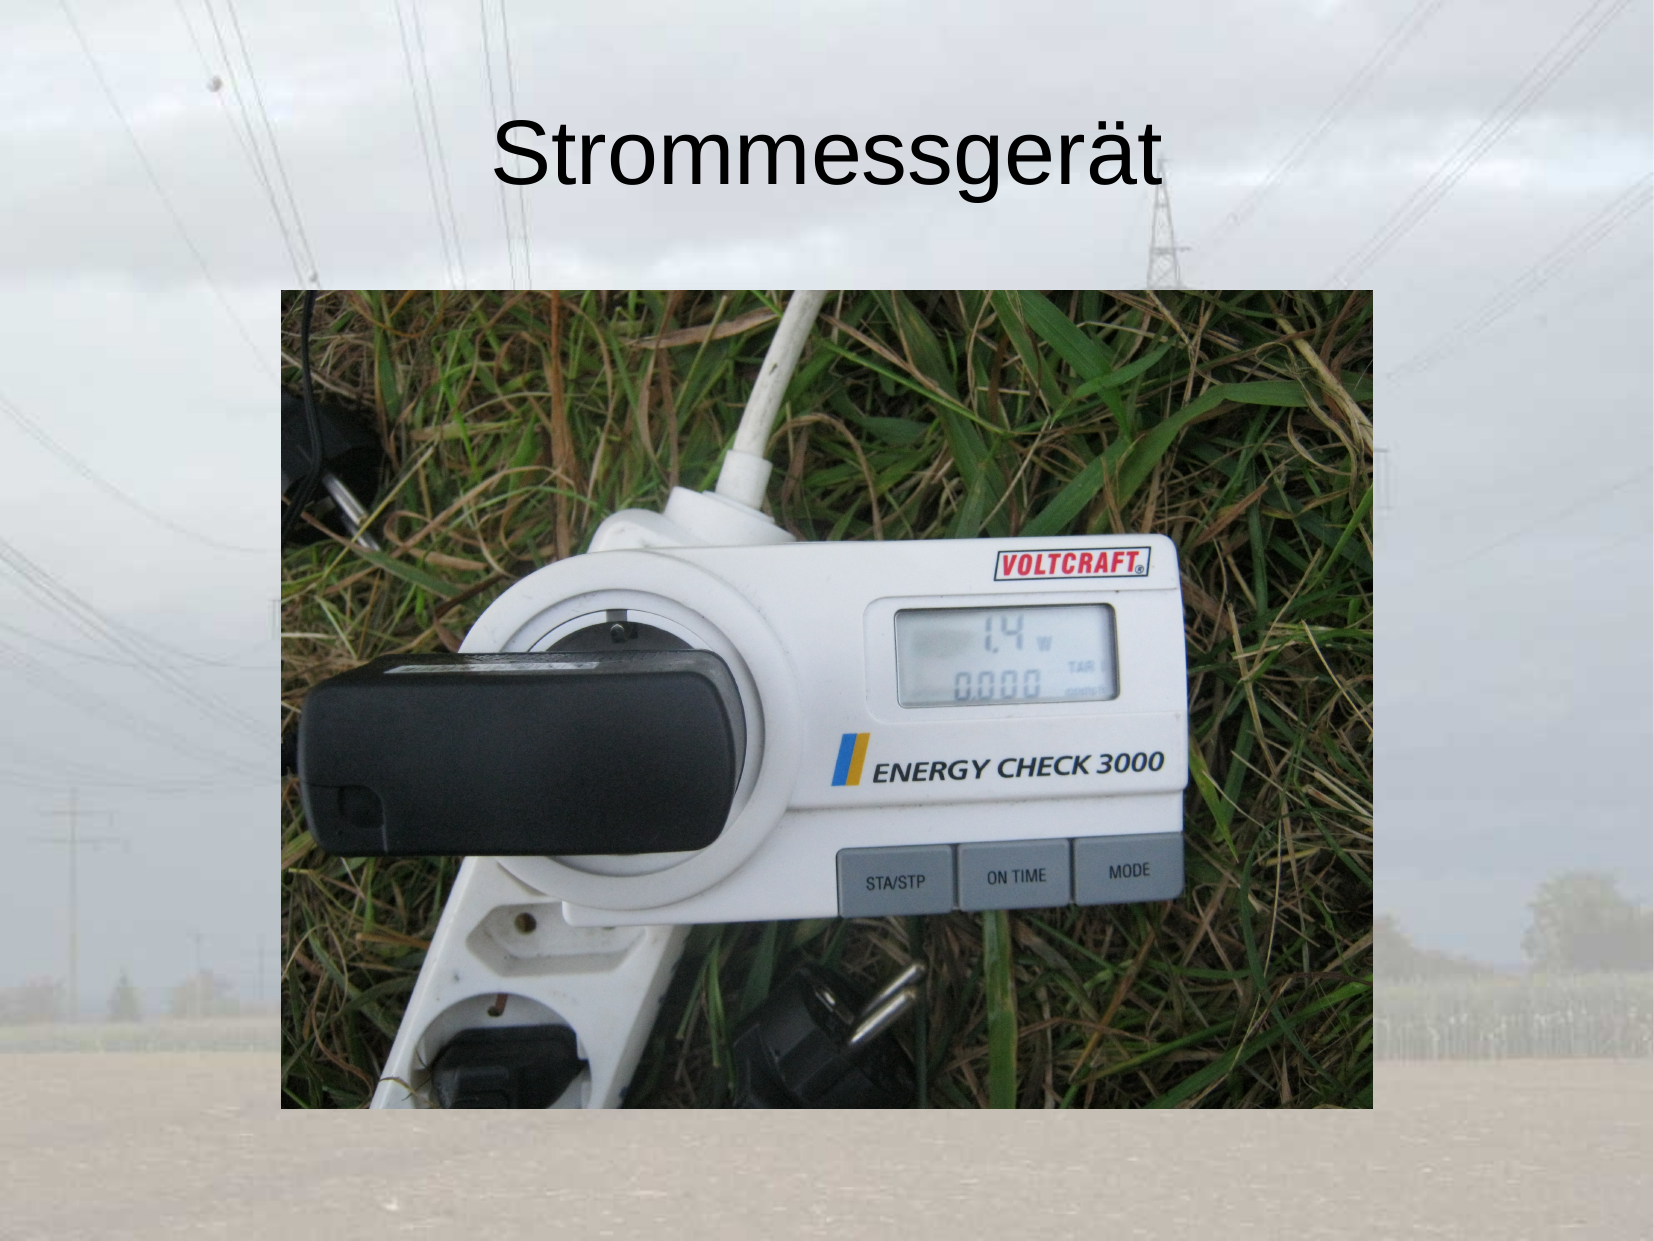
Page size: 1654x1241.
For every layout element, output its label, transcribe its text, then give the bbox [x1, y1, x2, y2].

picture [0, 0, 1654, 1241]
title Strommessgerät [82, 49, 1571, 257]
